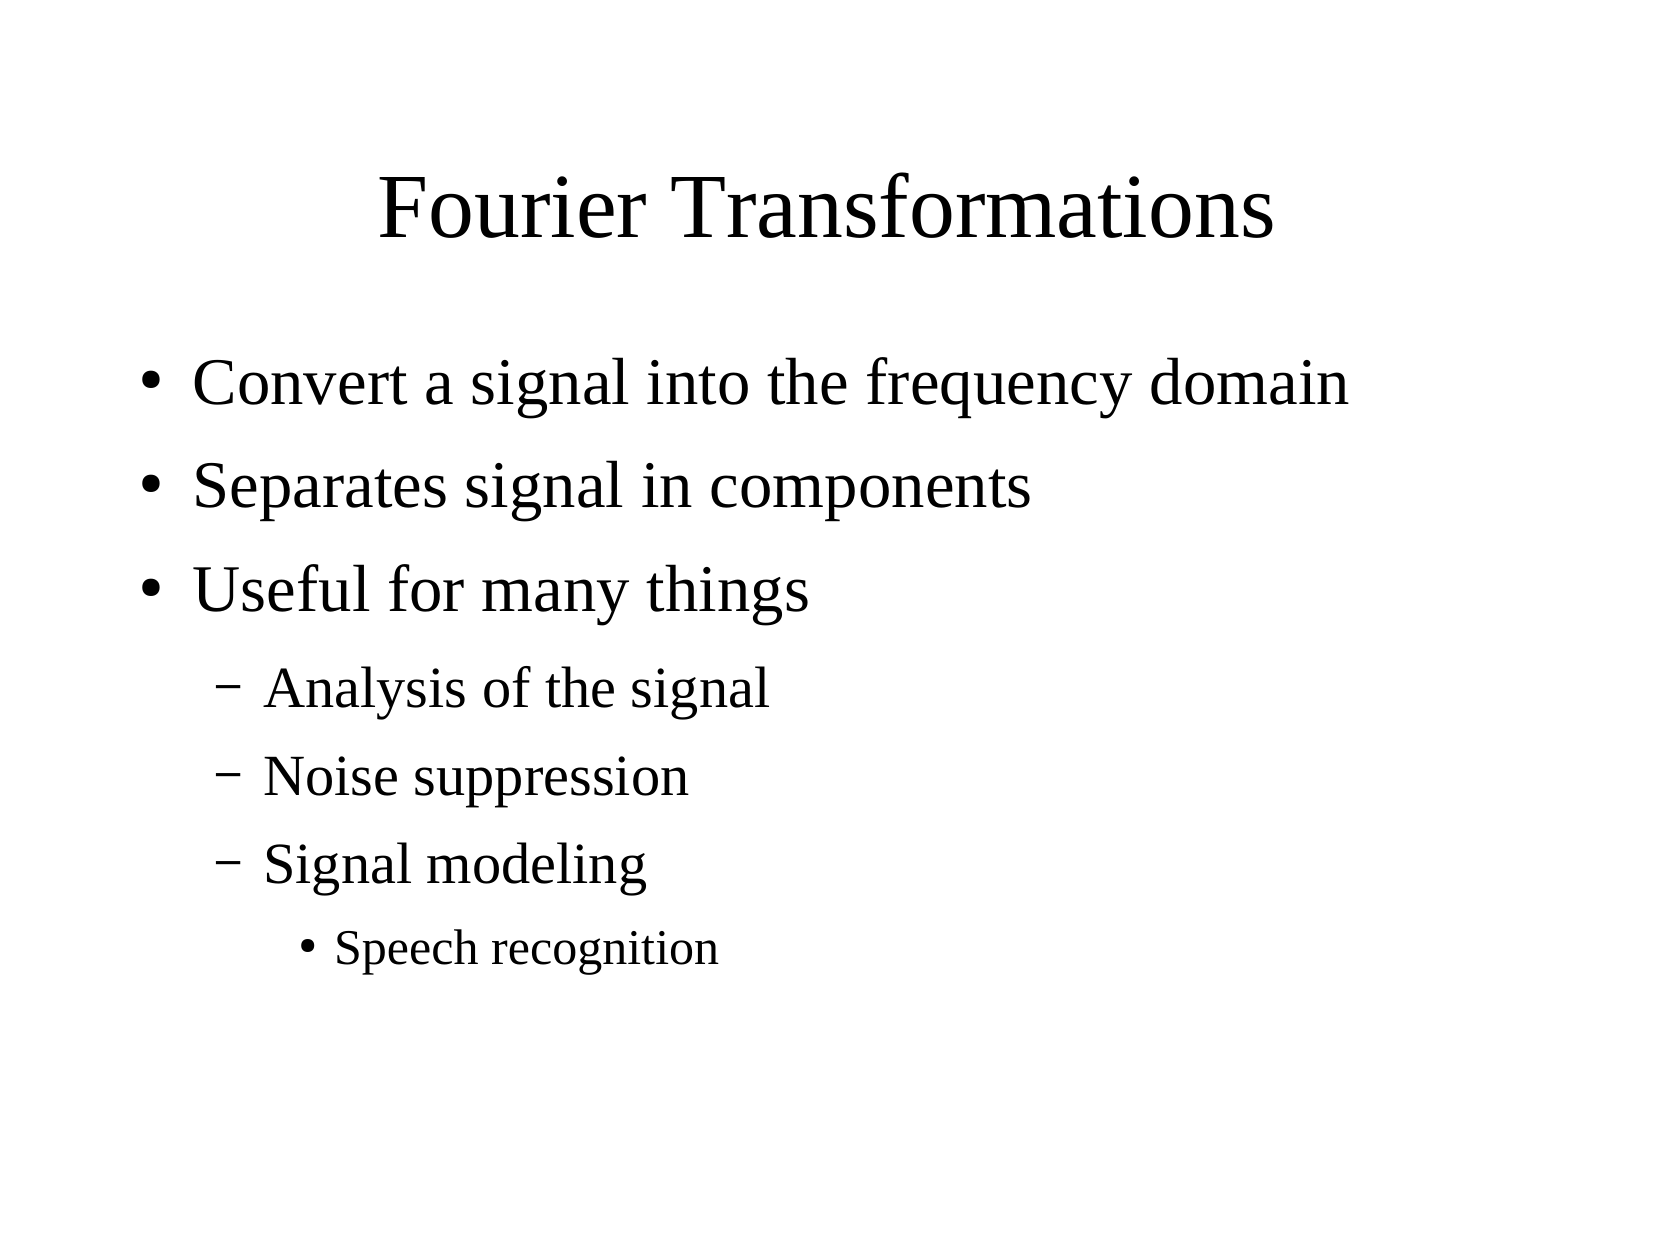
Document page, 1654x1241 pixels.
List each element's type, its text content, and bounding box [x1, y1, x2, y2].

list Convert a signal into the frequency domain Separates signal in components Useful for many things Analysis of the signal Noise suppression Signal modeling Speech recognition [121, 344, 1534, 1127]
title Fourier Transformations [121, 102, 1534, 311]
